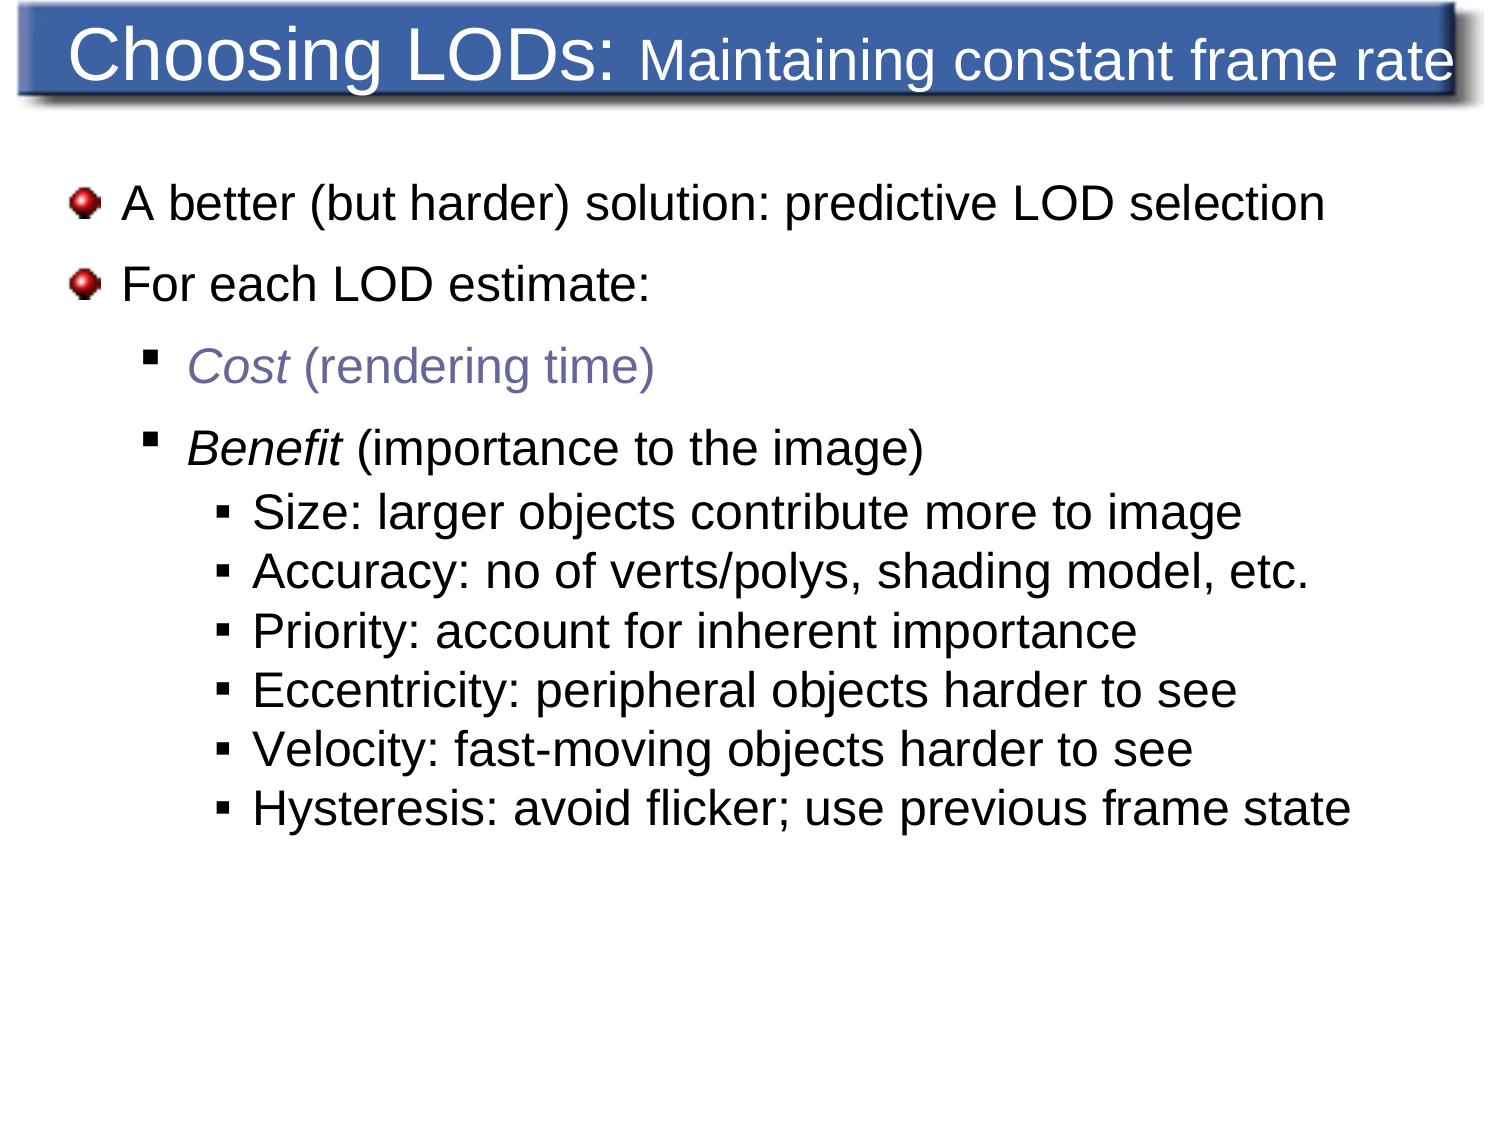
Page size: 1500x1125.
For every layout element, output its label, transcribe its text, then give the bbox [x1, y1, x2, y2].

list A better (but harder) solution: predictive LOD selection For each LOD estimate: Cost (rendering time) Benefit (importance to the image) Size: larger objects contribute more to image Accuracy: no of verts/polys, shading model, etc. Priority: account for inherent importance Eccentricity: peripheral objects harder to see Velocity: fast-moving objects harder to see Hysteresis: avoid flicker; use previous frame state [50, 162, 1463, 1088]
title Choosing LODs: Maintaining constant frame rate [24, 0, 1500, 103]
picture [16, 0, 1484, 113]
